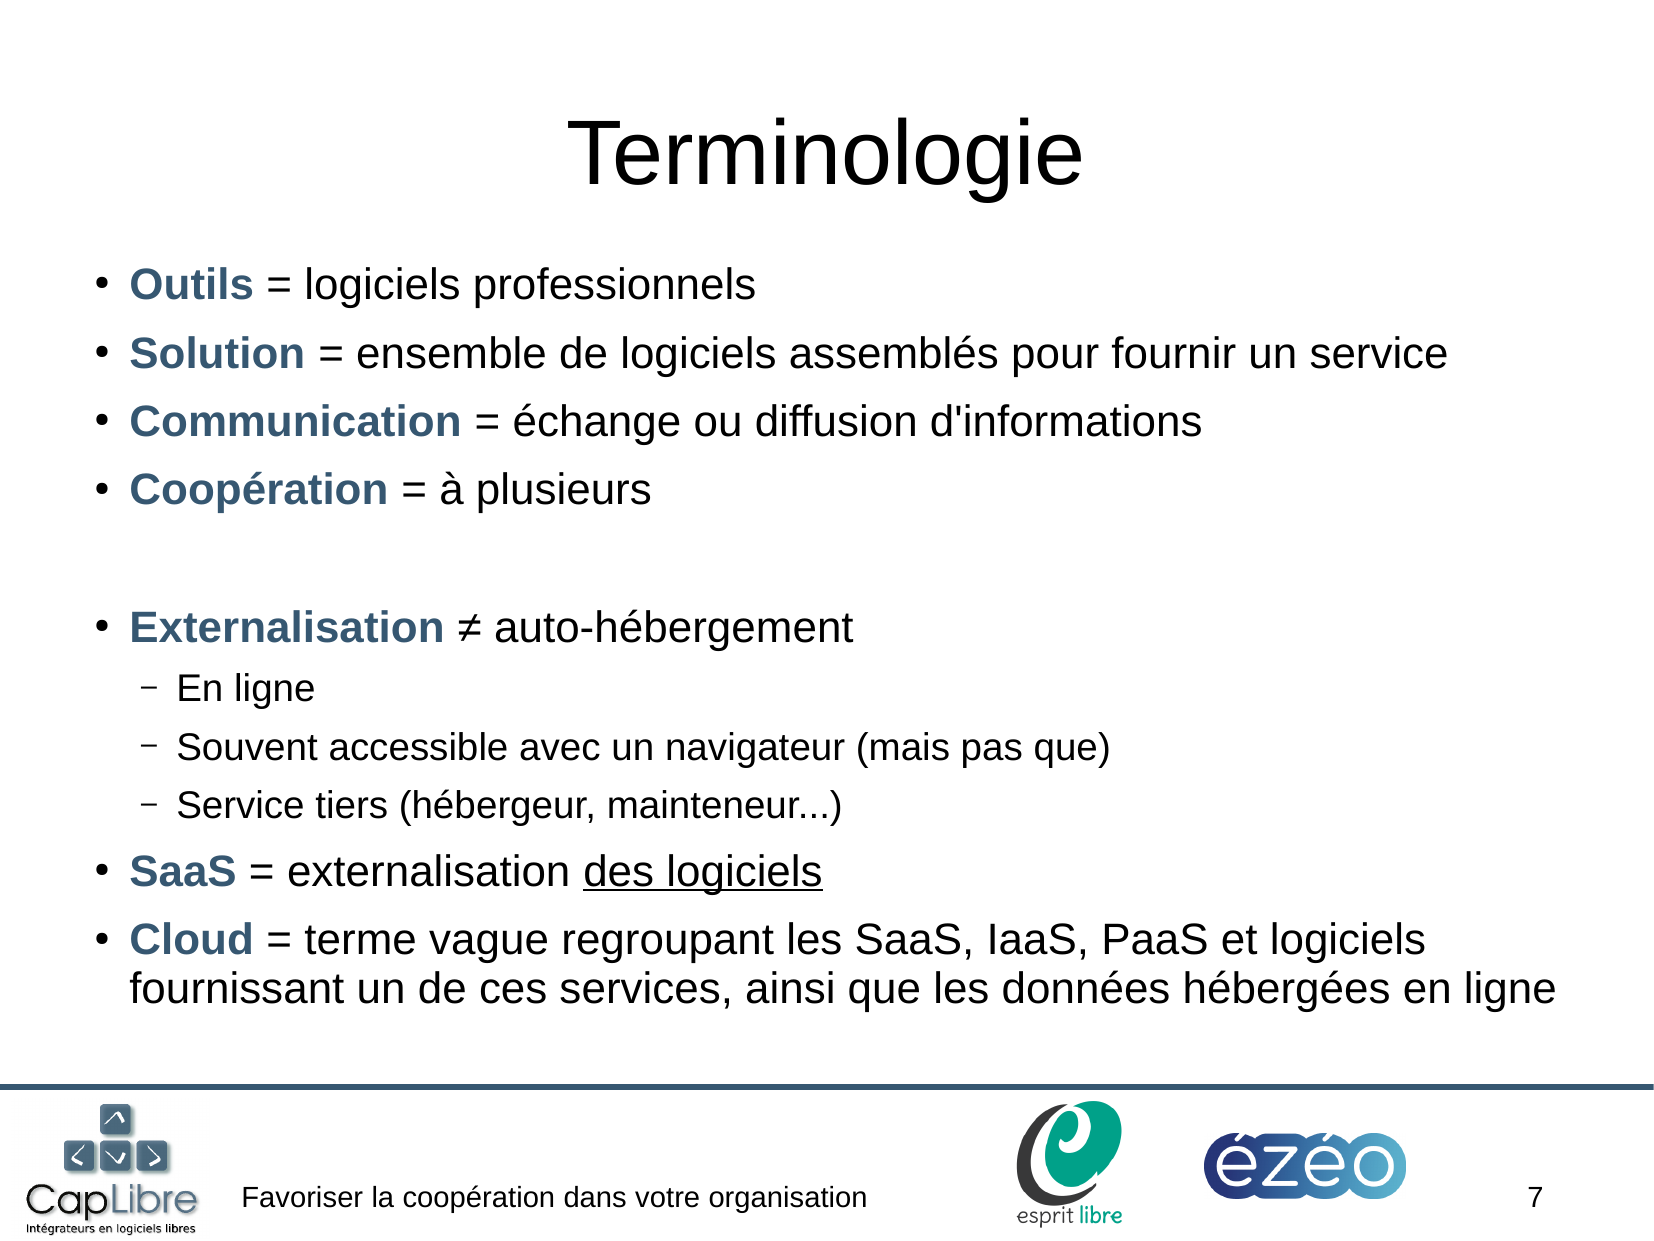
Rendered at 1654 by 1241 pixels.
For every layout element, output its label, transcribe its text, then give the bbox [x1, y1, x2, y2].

picture [1003, 1098, 1134, 1229]
picture [11, 1098, 210, 1239]
list Outils = logiciels professionnels Solution = ensemble de logiciels assemblés pour fournir un service Communication = échange ou diffusion d'informations Coopération = à plusieurs Externalisation ≠ auto-hébergement En ligne Souvent accessible avec un navigateur (mais pas que) Service tiers (hébergeur, mainteneur...) SaaS = externalisation des logiciels Cloud = terme vague regroupant les SaaS, IaaS, PaaS et logiciels fournissant un de ces services, ainsi que les données hébergées en ligne [82, 259, 1571, 1034]
picture [1204, 1133, 1406, 1199]
title Terminologie [82, 49, 1571, 257]
